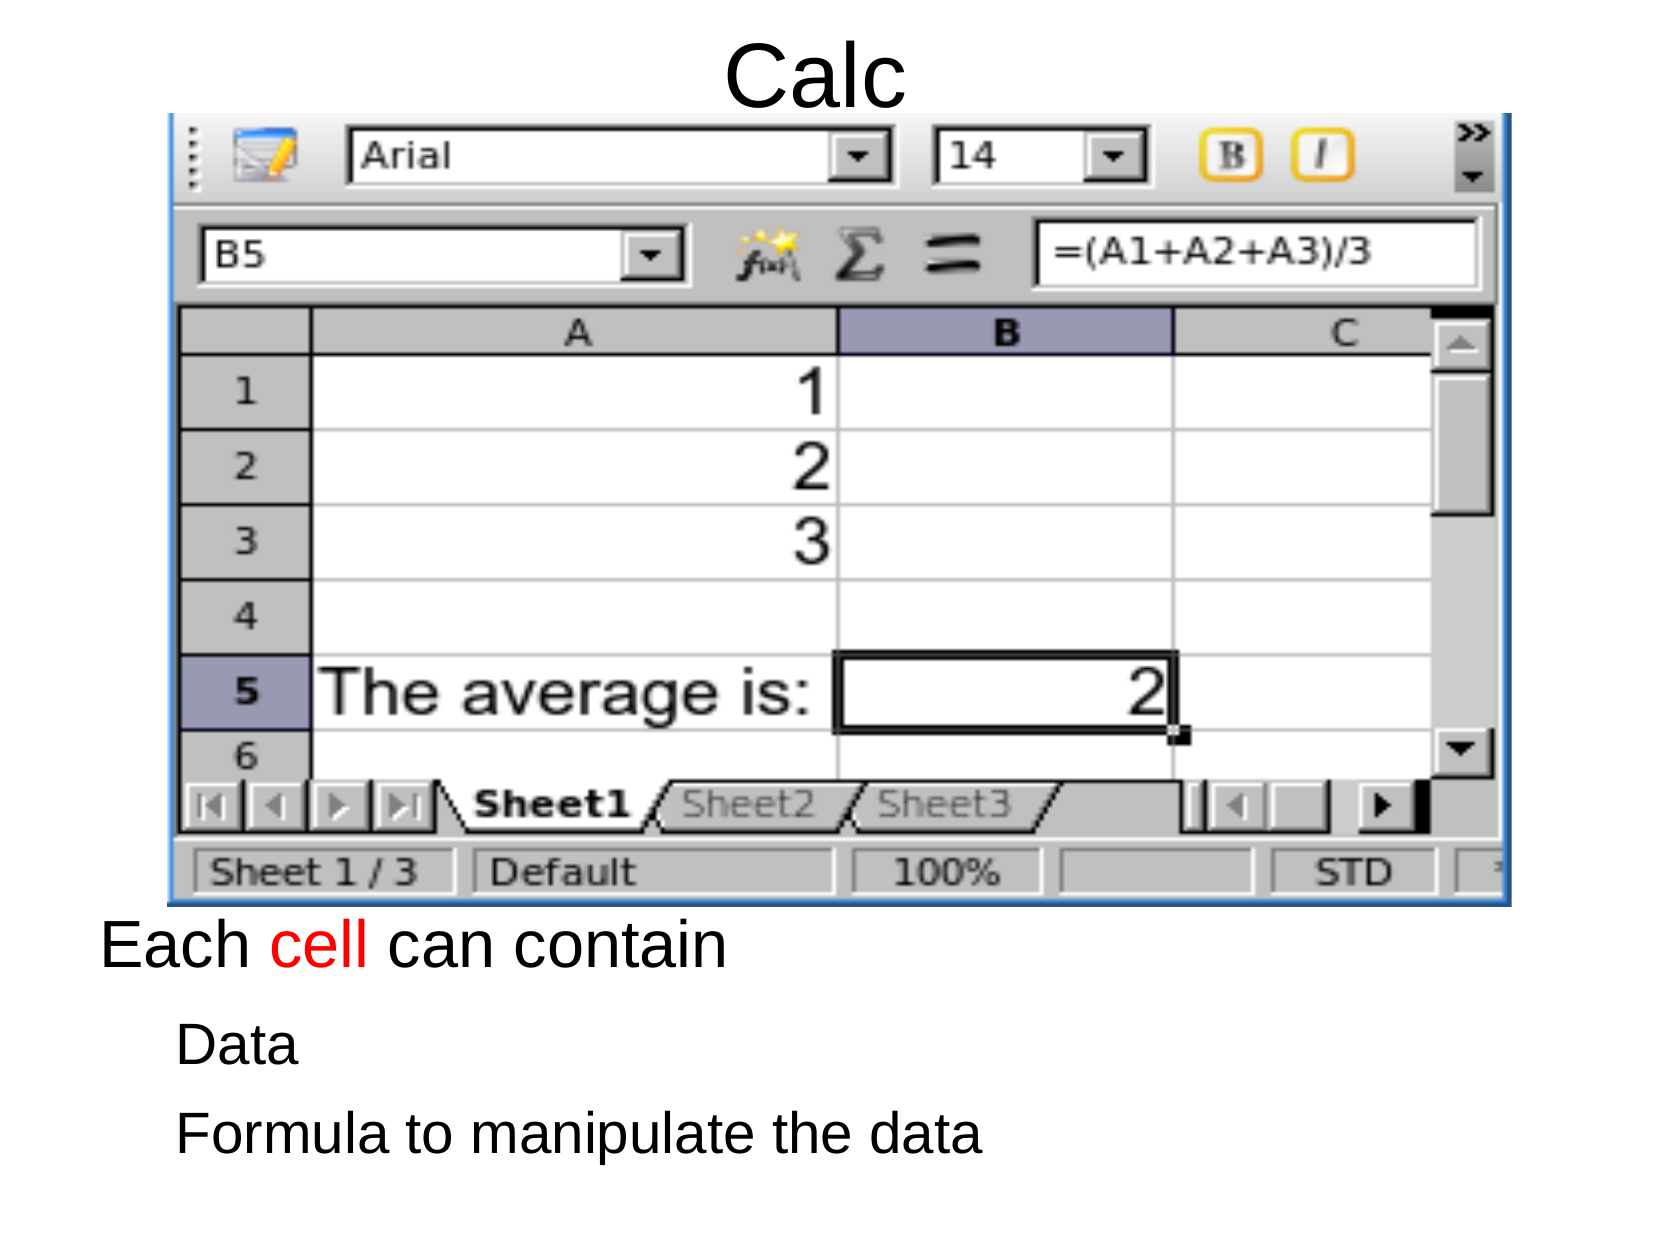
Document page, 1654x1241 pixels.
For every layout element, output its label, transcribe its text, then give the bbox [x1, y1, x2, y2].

list Each cell can contain Data Formula to manipulate the data [81, 907, 1570, 1214]
title Calc [71, 24, 1560, 128]
picture [167, 113, 1512, 907]
